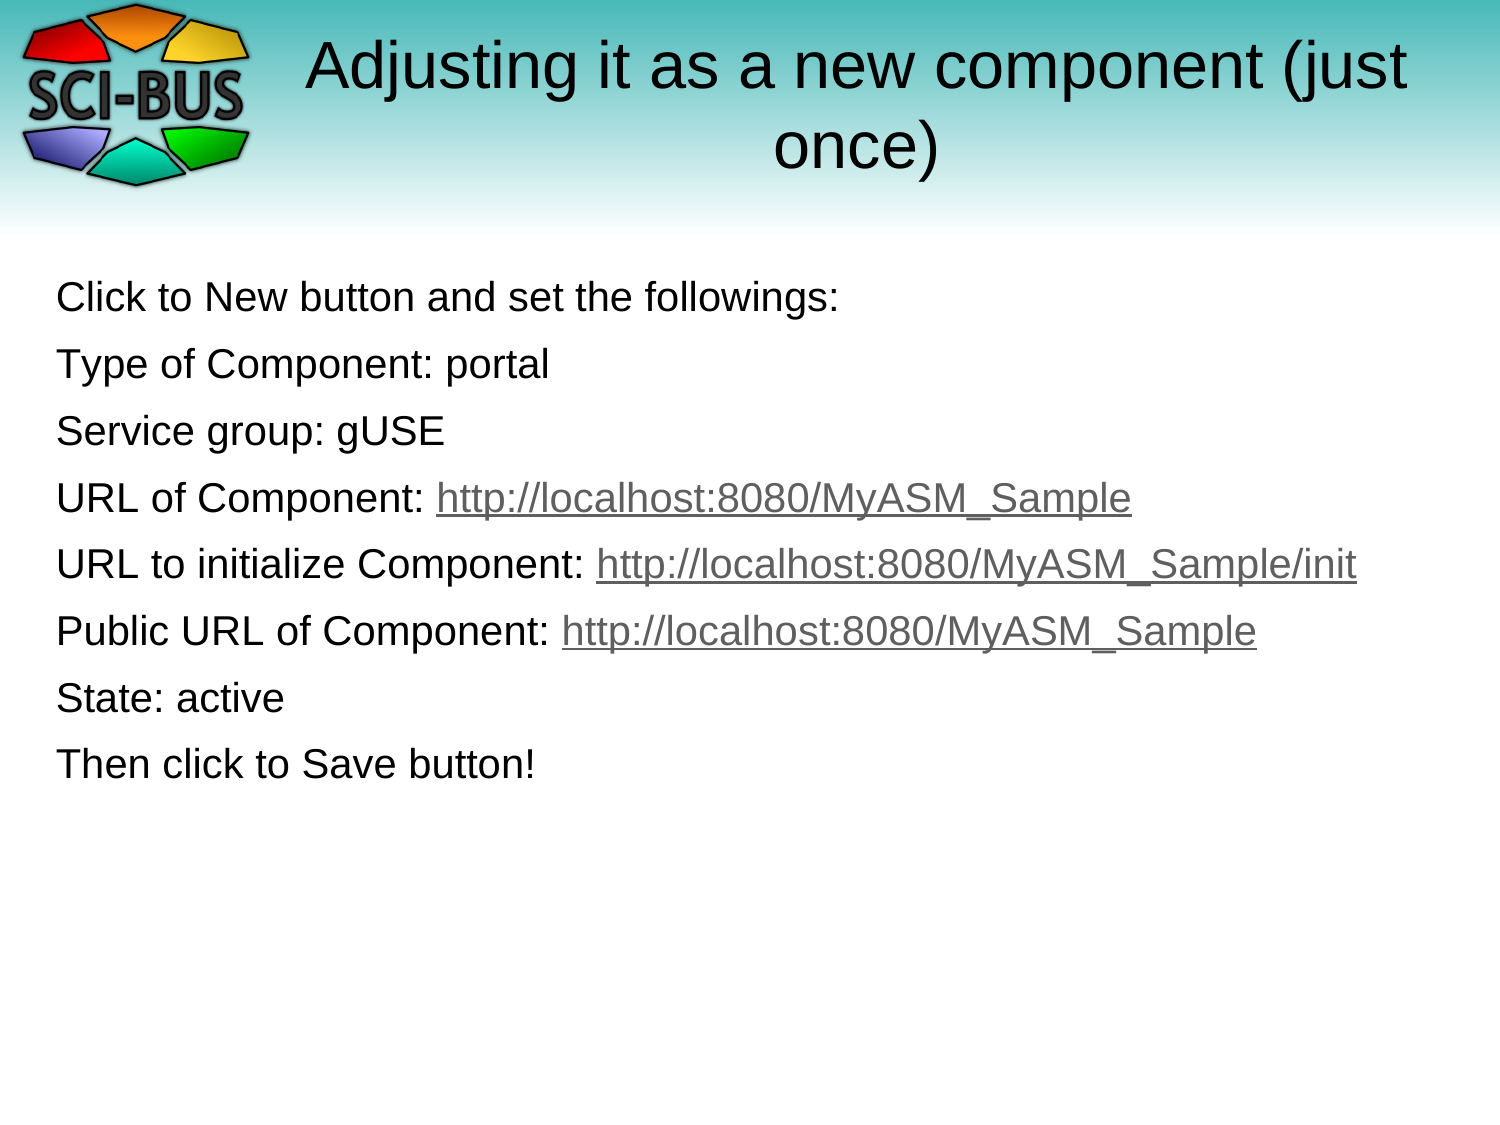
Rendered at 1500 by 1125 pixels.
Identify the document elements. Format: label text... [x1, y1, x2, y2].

list Click to New button and set the followings: Type of Component: portal Service group: gUSE URL of Component: http://localhost:8080/MyASM_Sample URL to initialize Component: http://localhost:8080/MyASM_Sample/init Public URL of Component: http://localhost:8080/MyASM_Sample State: active Then click to Save button! [41, 262, 1459, 1006]
picture [17, 0, 254, 192]
title Adjusting it as a new component (just once) [289, 0, 1425, 220]
